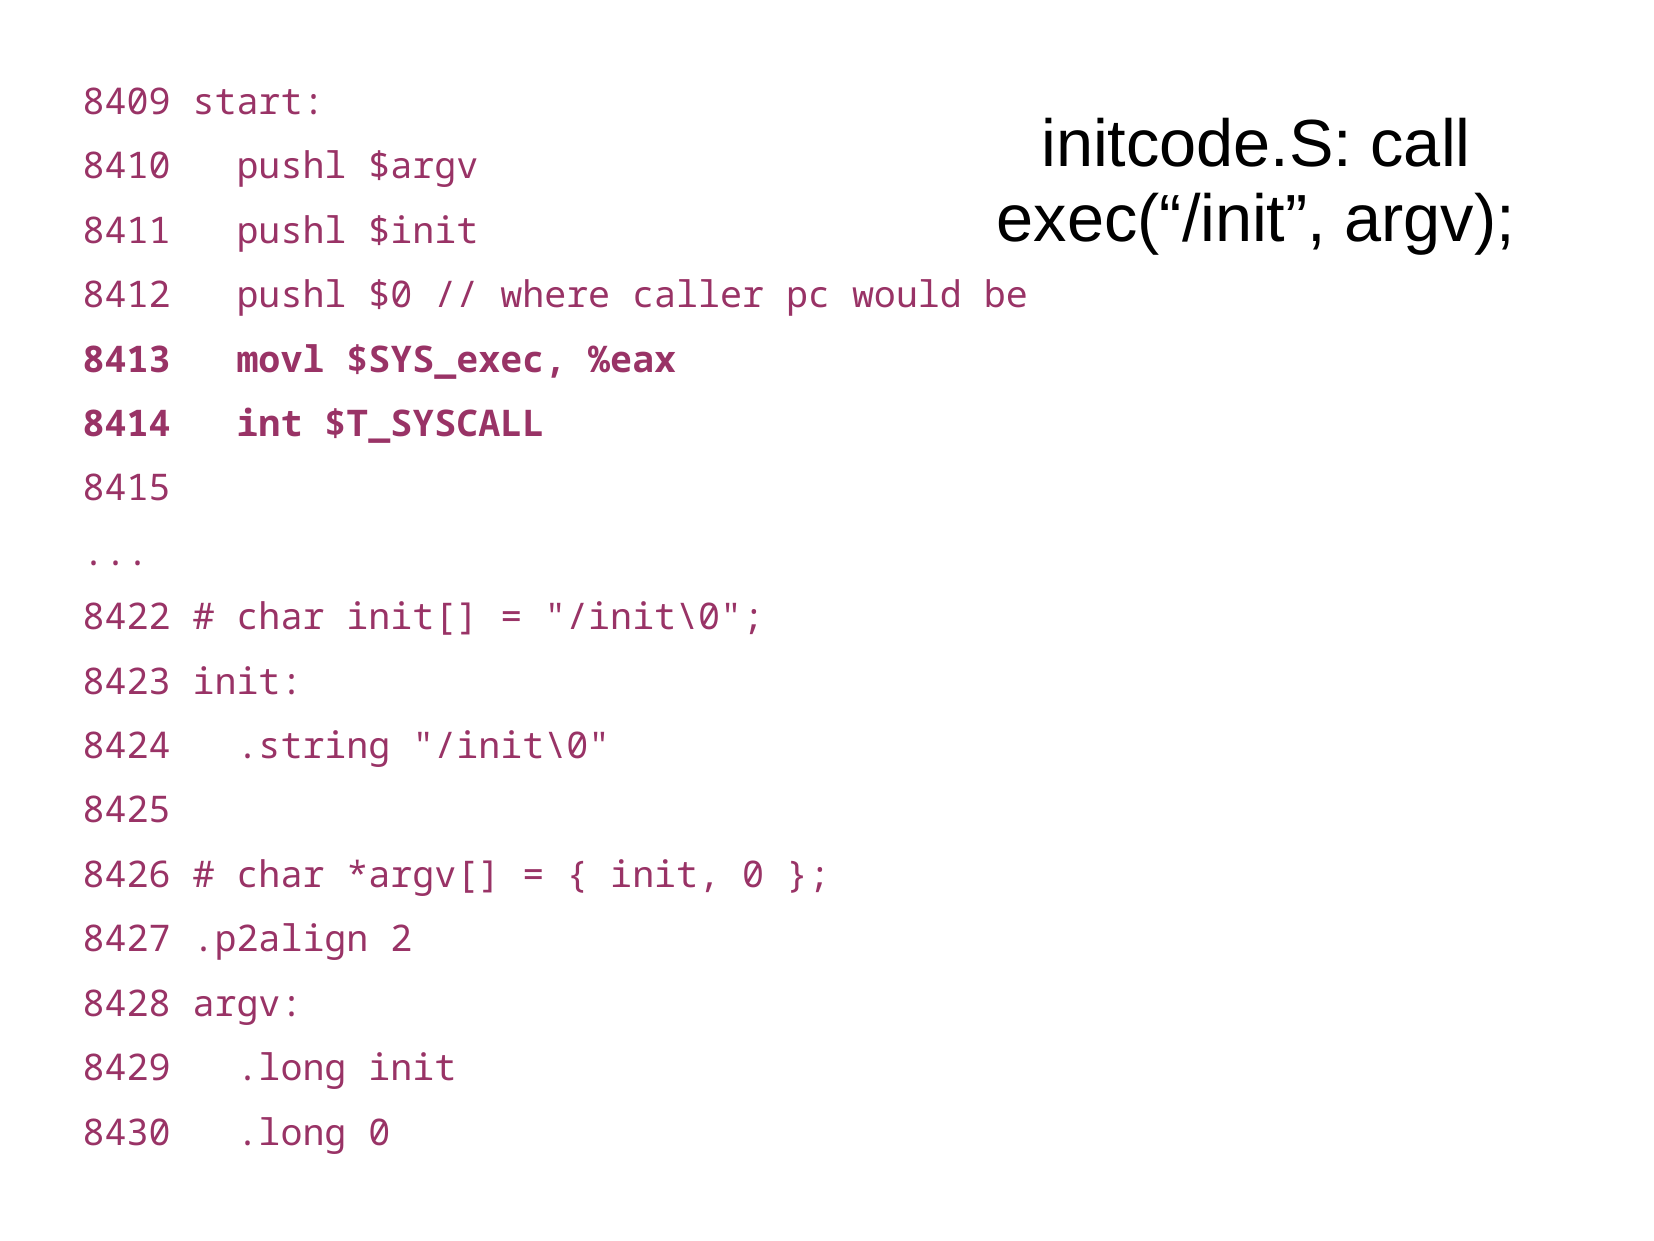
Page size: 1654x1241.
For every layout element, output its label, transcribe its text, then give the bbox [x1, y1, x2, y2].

list initcode.S: call exec(“/init”, argv); [900, 105, 1613, 301]
list 8409 start: 8410 pushl $argv 8411 pushl $init 8412 pushl $0 // where caller pc would be 8413 movl $SYS_exec, %eax 8414 int $T_SYSCALL 8415 ... 8422 # char init[] = "/init\0"; 8423 init: 8424 .string "/init\0" 8425 8426 # char *argv[] = { init, 0 }; 8427 .p2align 2 8428 argv: 8429 .long init 8430 .long 0 [82, 75, 1463, 1163]
